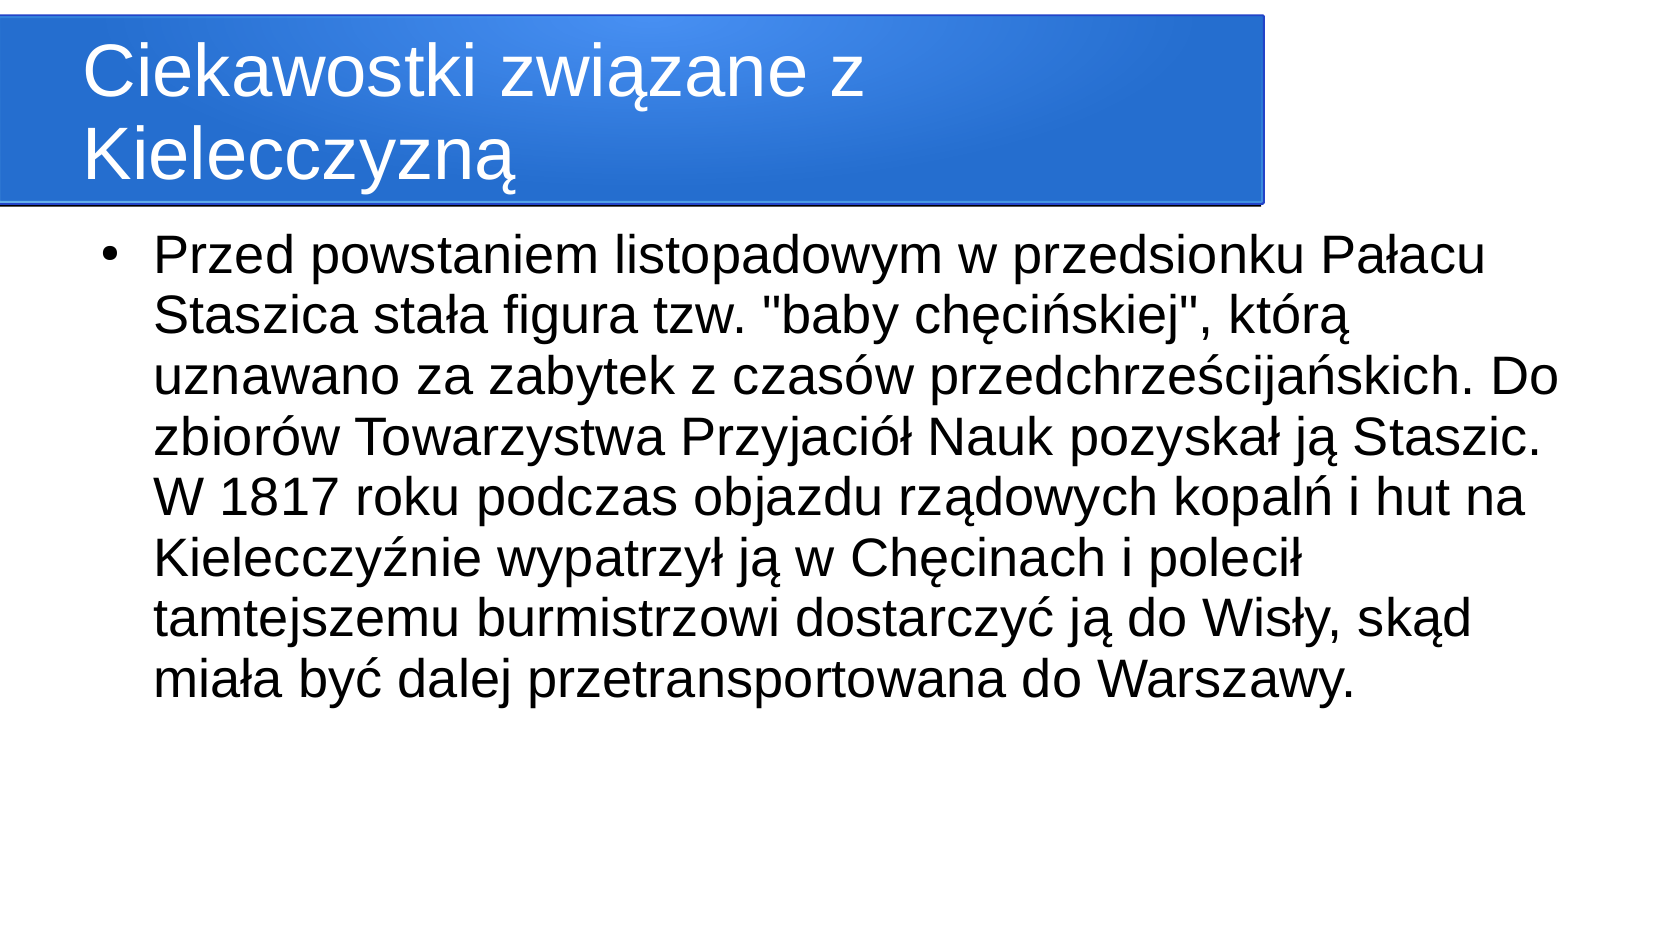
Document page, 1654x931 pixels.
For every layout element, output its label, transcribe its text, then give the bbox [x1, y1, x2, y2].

title Ciekawostki związane z Kielecczyzną [82, 29, 1235, 196]
list Przed powstaniem listopadowym w przedsionku Pałacu Staszica stała figura tzw. "baby chęcińskiej", którą uznawano za zabytek z czasów przedchrześcijańskich. Do zbiorów Towarzystwa Przyjaciół Nauk pozyskał ją Staszic. W 1817 roku podczas objazdu rządowych kopalń i hut na Kielecczyźnie wypatrzył ją w Chęcinach i polecił tamtejszemu burmistrzowi dostarczyć ją do Wisły, skąd miała być dalej przetransportowana do Warszawy. [82, 224, 1571, 764]
